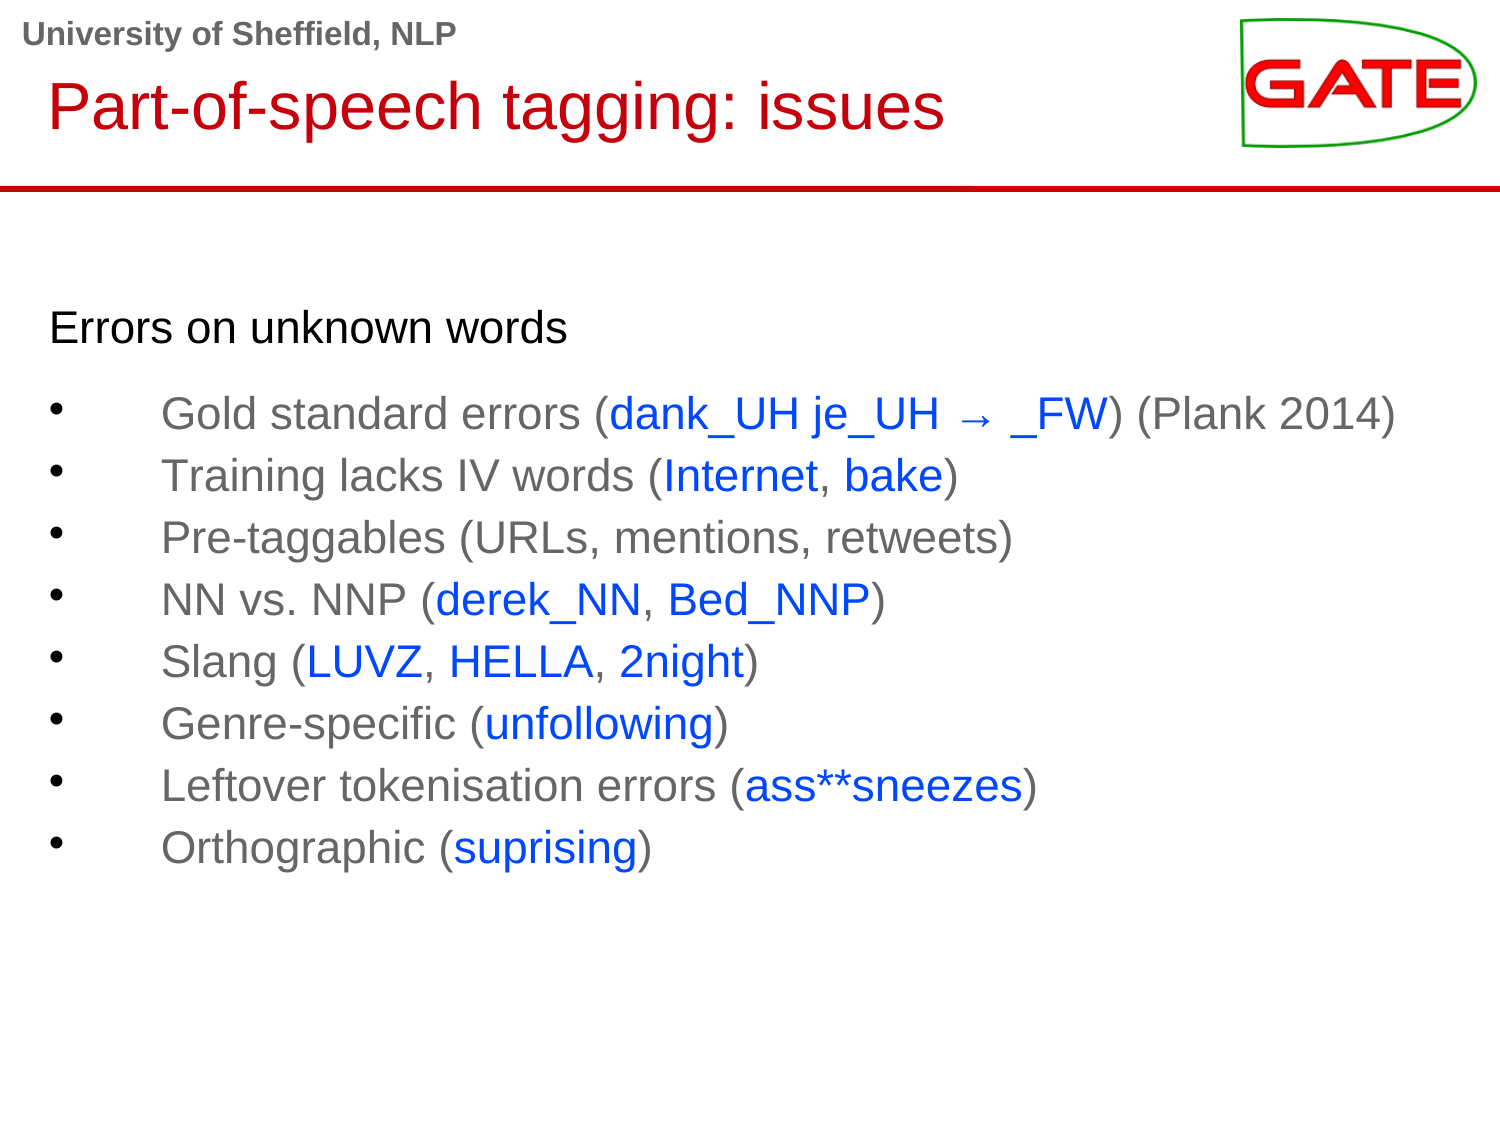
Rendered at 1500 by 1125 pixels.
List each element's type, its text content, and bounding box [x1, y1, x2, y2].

picture [1240, 18, 1477, 148]
text_box Part-of-speech tagging: issues [47, 47, 1267, 168]
text_box Errors on unknown words Gold standard errors (dank_UH je_UH → _FW) (Plank 2014) Training lacks IV words (Internet, bake) Pre-taggables (URLs, mentions, retweets) NN vs. NNP (derek_NN, Bed_NNP) Slang (LUVZ, HELLA, 2night) Genre-specific (unfollowing) Leftover tokenisation errors (ass**sneezes) Orthographic (suprising) [47, 212, 1500, 1064]
